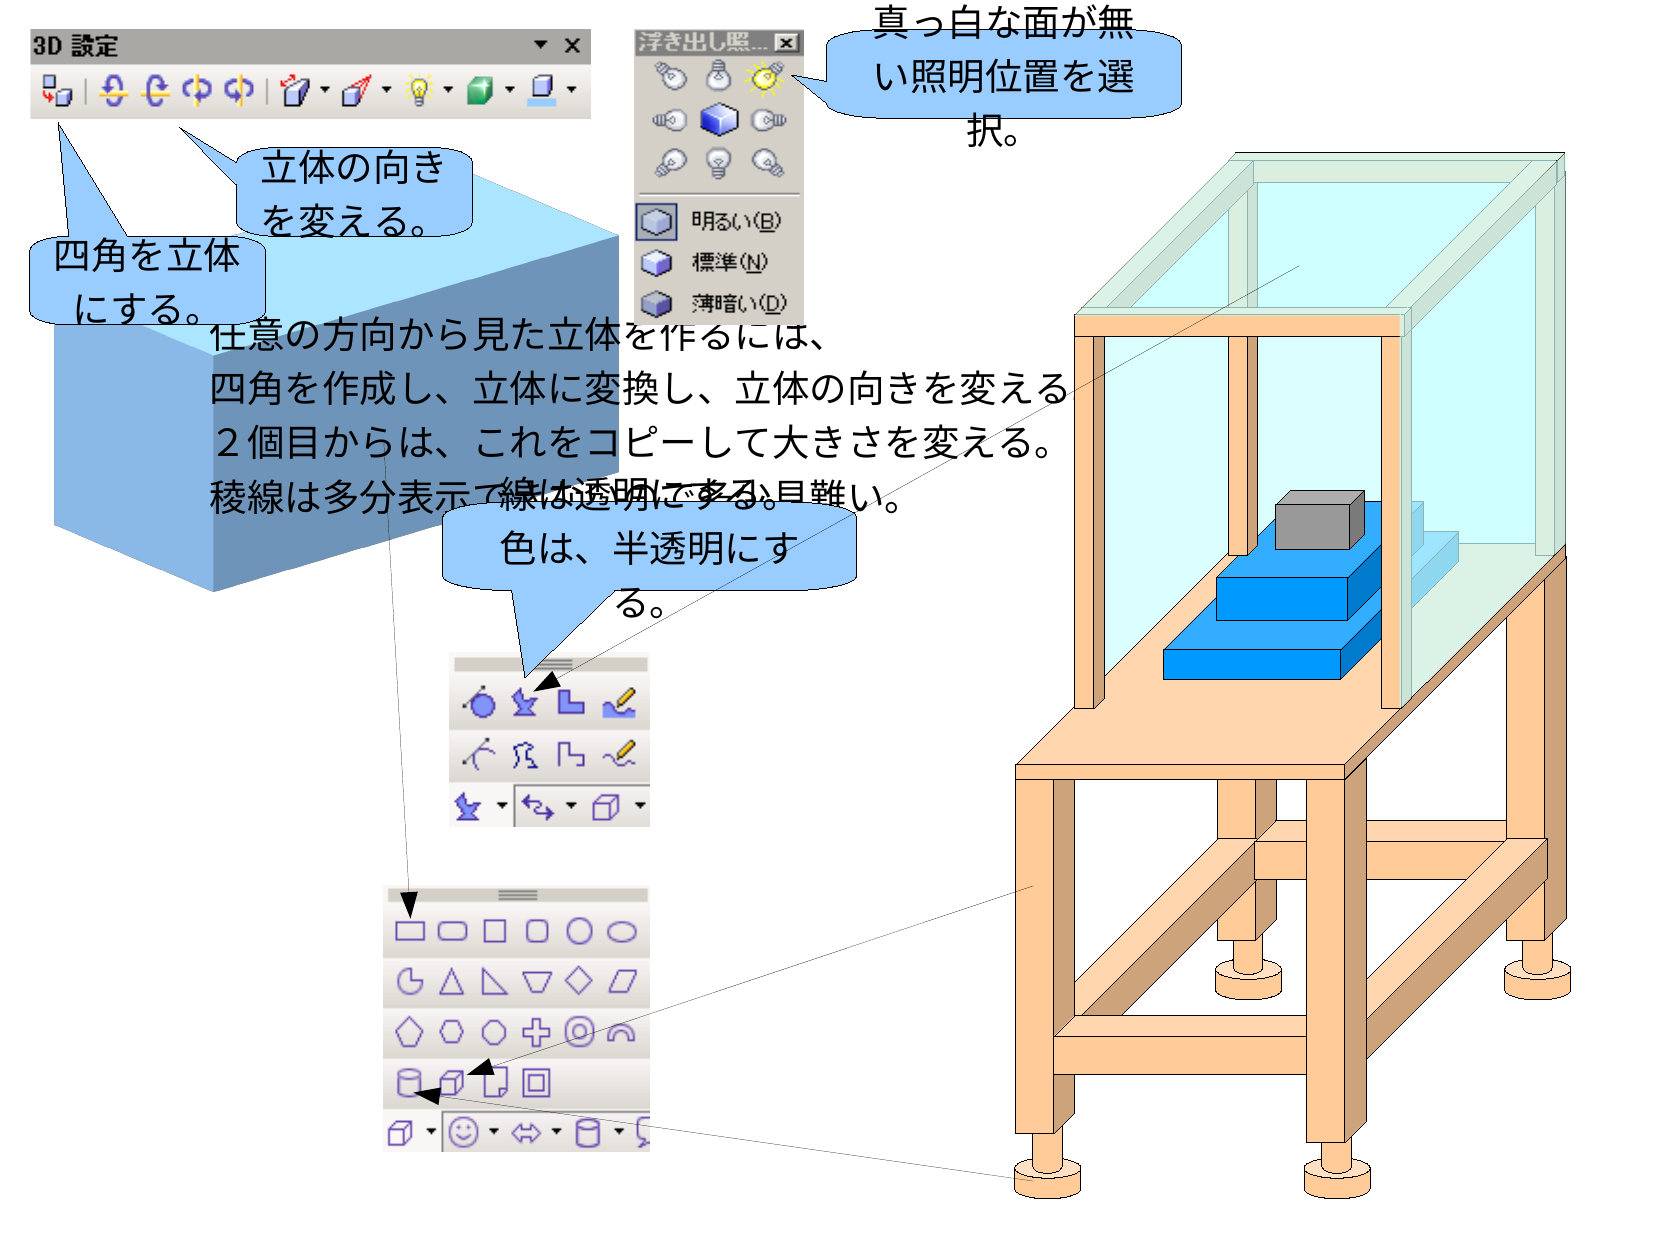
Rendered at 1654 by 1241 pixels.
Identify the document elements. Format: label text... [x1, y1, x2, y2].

picture [29, 29, 591, 119]
text_box [1015, 152, 1567, 1174]
text_box 線は透明にする。 色は、半透明にする。 [717, 513, 857, 591]
text_box 四角を立体にする。 [29, 122, 266, 325]
text_box [1304, 1169, 1371, 1199]
picture [634, 29, 804, 325]
text_box [1504, 970, 1571, 1000]
text_box 真っ白な面が無い照明位置を選択。 [791, 29, 1182, 119]
picture [449, 652, 650, 827]
text_box 立体の向きを変える。 [179, 127, 473, 237]
text_box [1014, 1169, 1081, 1199]
picture [383, 885, 650, 1152]
text_box 線は透明にする。 色は、半透明にする。 [442, 501, 854, 678]
